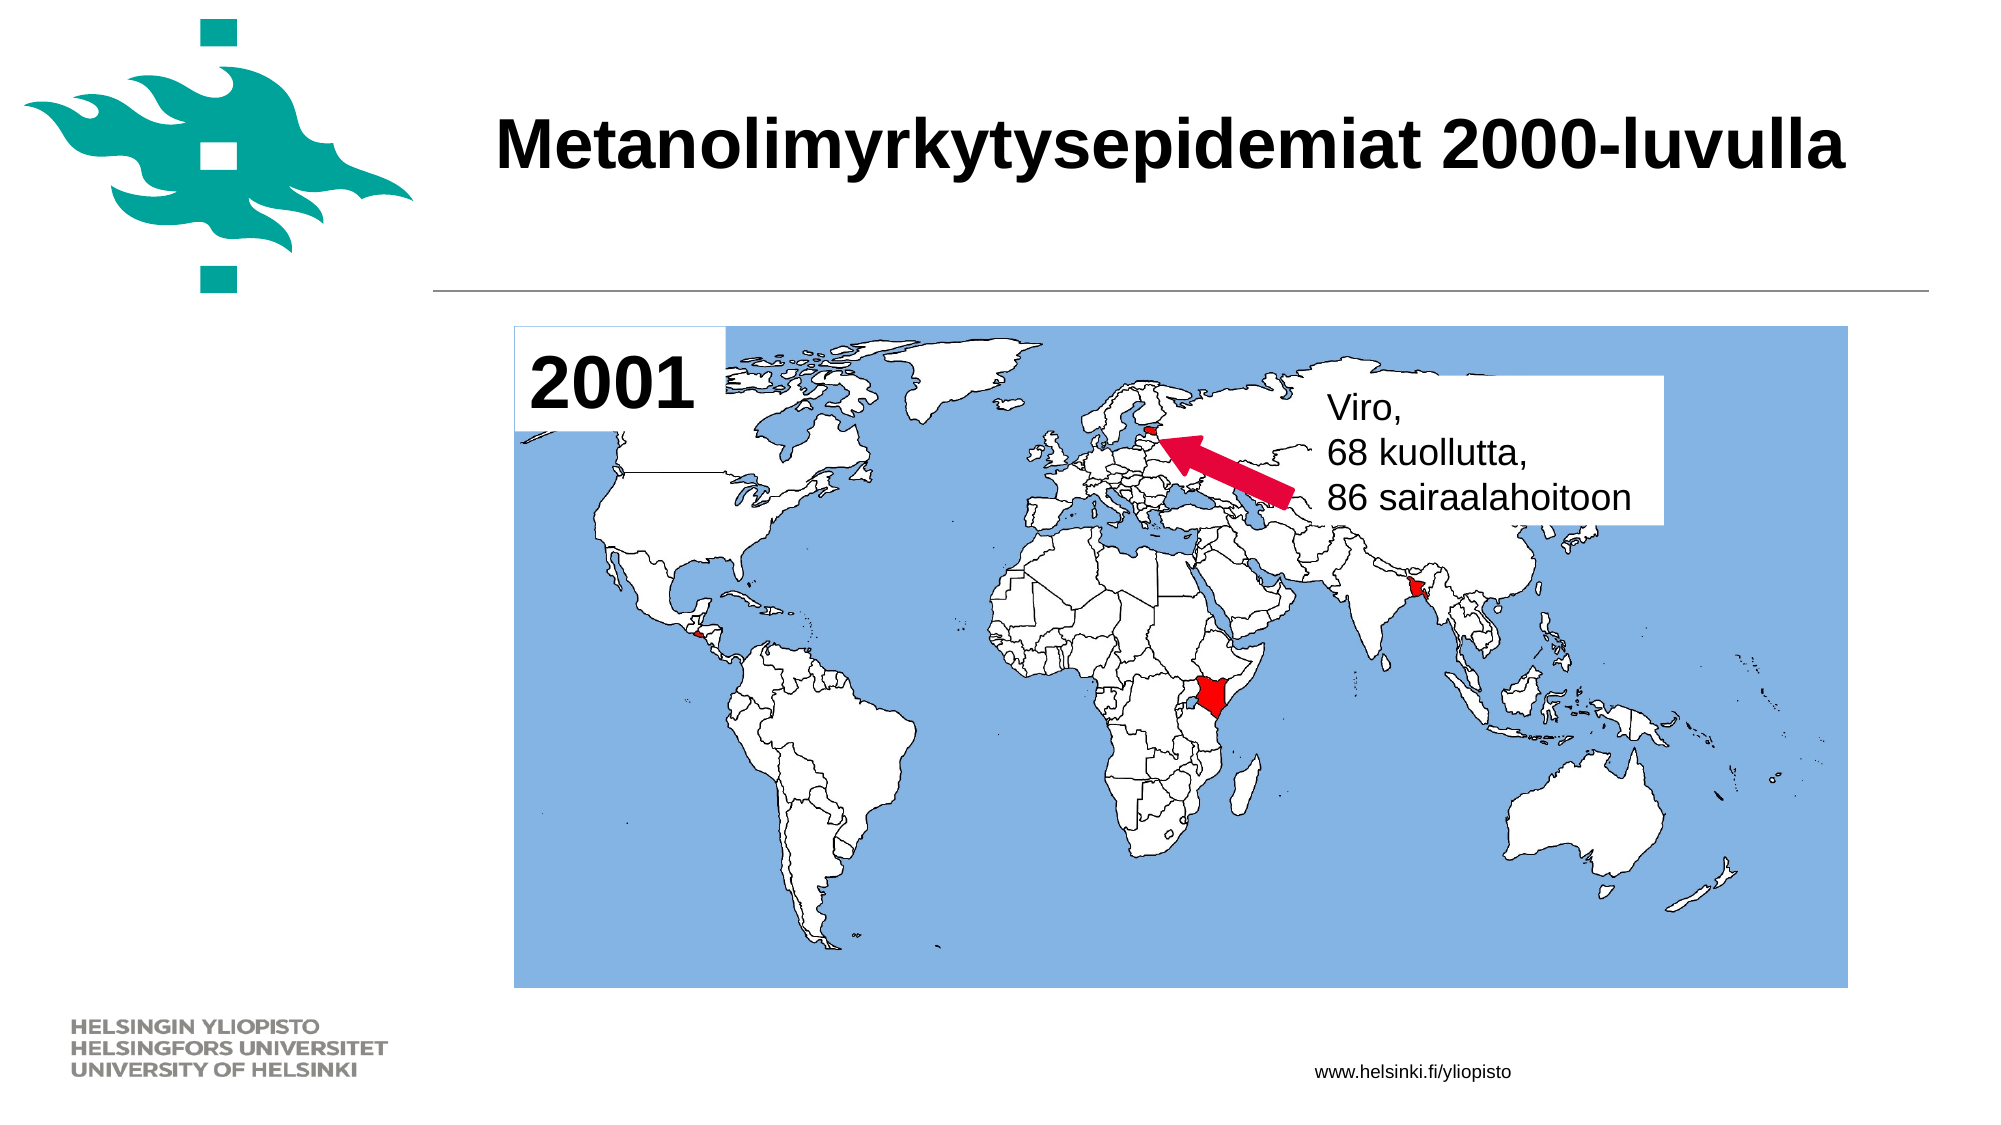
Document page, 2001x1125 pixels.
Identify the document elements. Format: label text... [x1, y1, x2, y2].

picture [70, 1017, 389, 1079]
text_box [1161, 437, 1293, 509]
text_box 2001 [514, 326, 726, 432]
title Metanolimyrkytysepidemiat 2000-luvulla [432, 90, 1930, 279]
text_box Viro, 68 kuollutta, 86 sairaalahoitoon [1312, 375, 1664, 526]
picture [514, 326, 1848, 988]
